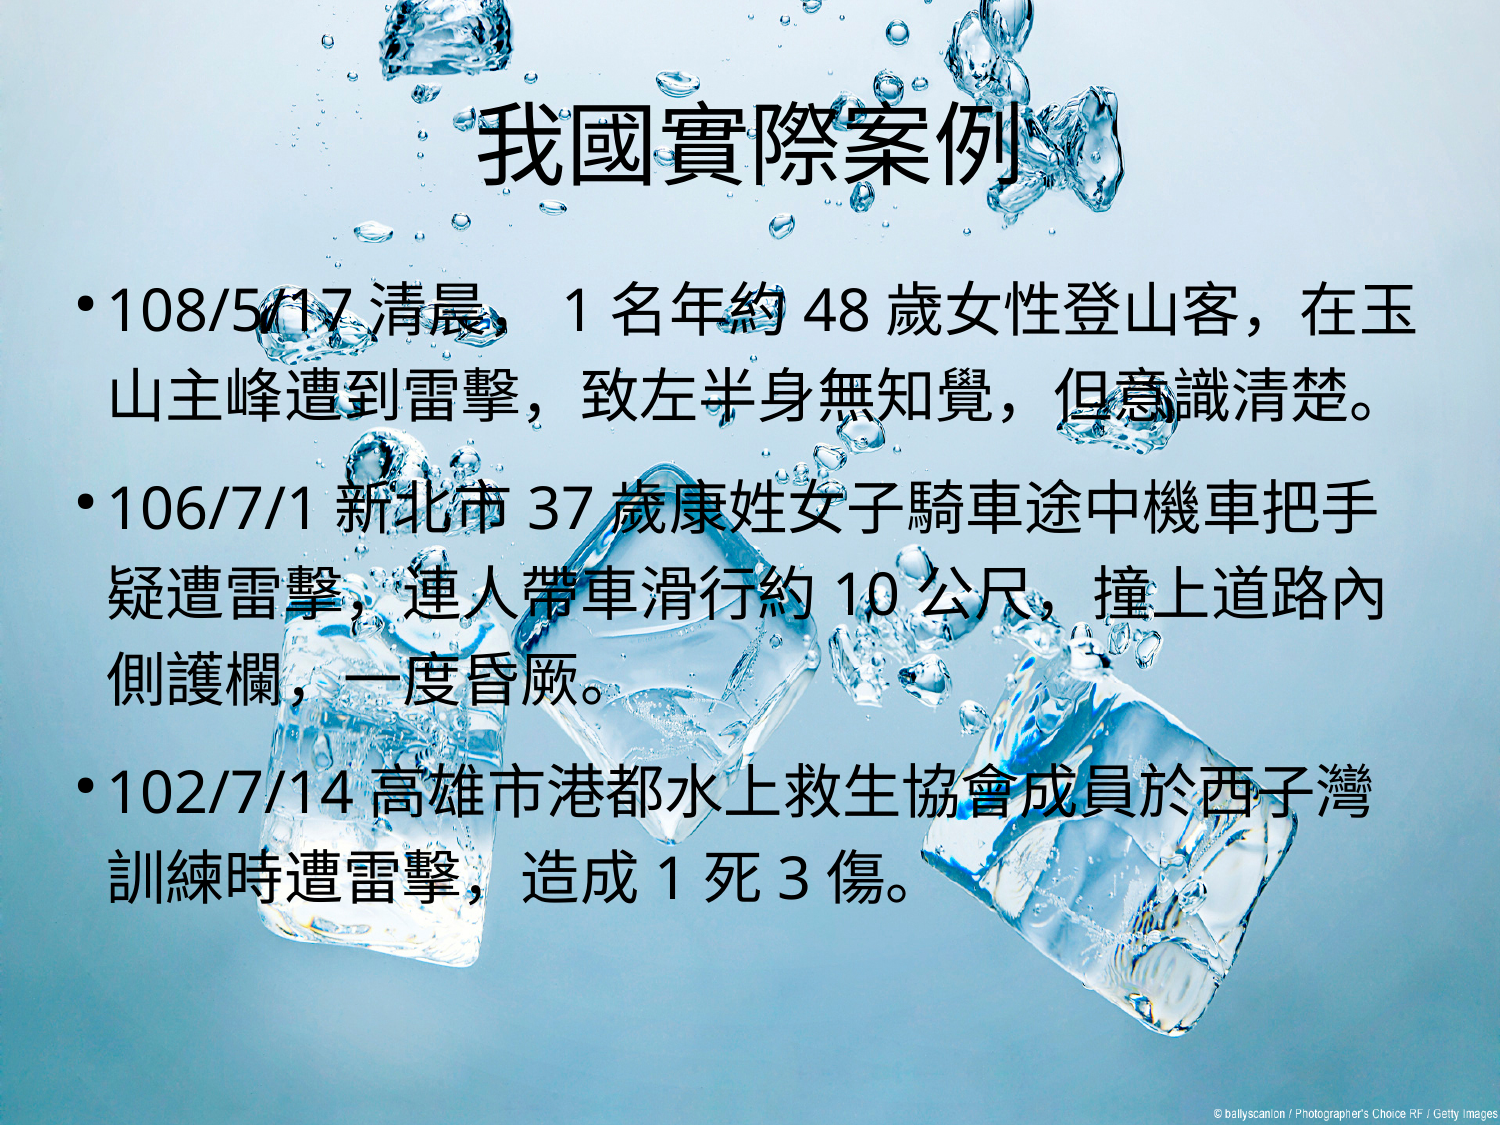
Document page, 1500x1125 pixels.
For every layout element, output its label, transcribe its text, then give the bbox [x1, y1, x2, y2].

picture [0, 0, 1500, 1125]
title 我國實際案例 [75, 45, 1425, 233]
list 108/5/17清晨，1名年約48歲女性登山客，在玉山主峰遭到雷擊，致左半身無知覺，但意識清楚。 106/7/1新北市37歲康姓女子騎車途中機車把手疑遭雷擊，連人帶車滑行約10公尺，撞上道路內側護欄，一度昏厥。 102/7/14高雄市港都水上救生協會成員於西子灣訓練時遭雷擊，造成1死3傷。 [75, 262, 1425, 1005]
